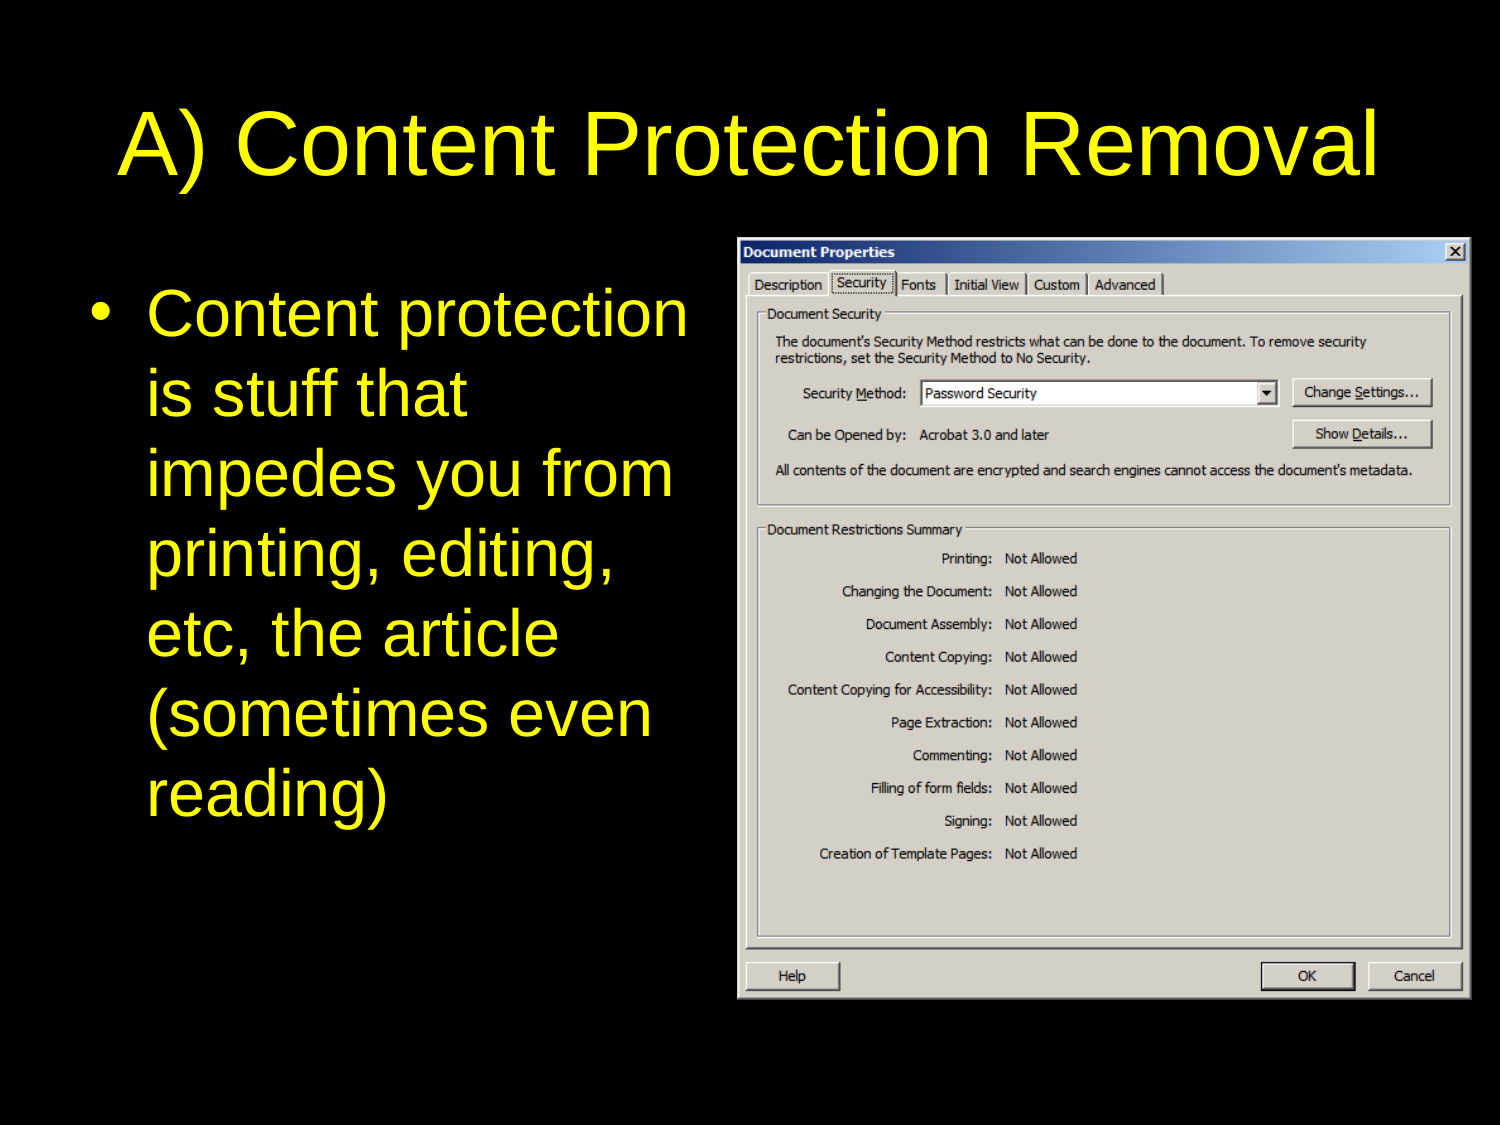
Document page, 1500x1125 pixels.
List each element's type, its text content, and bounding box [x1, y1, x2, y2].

list Content protection is stuff that impedes you from printing, editing, etc, the article (sometimes even reading) [75, 262, 738, 1006]
title A) Content Protection Removal [75, 45, 1426, 233]
picture [737, 237, 1472, 1000]
